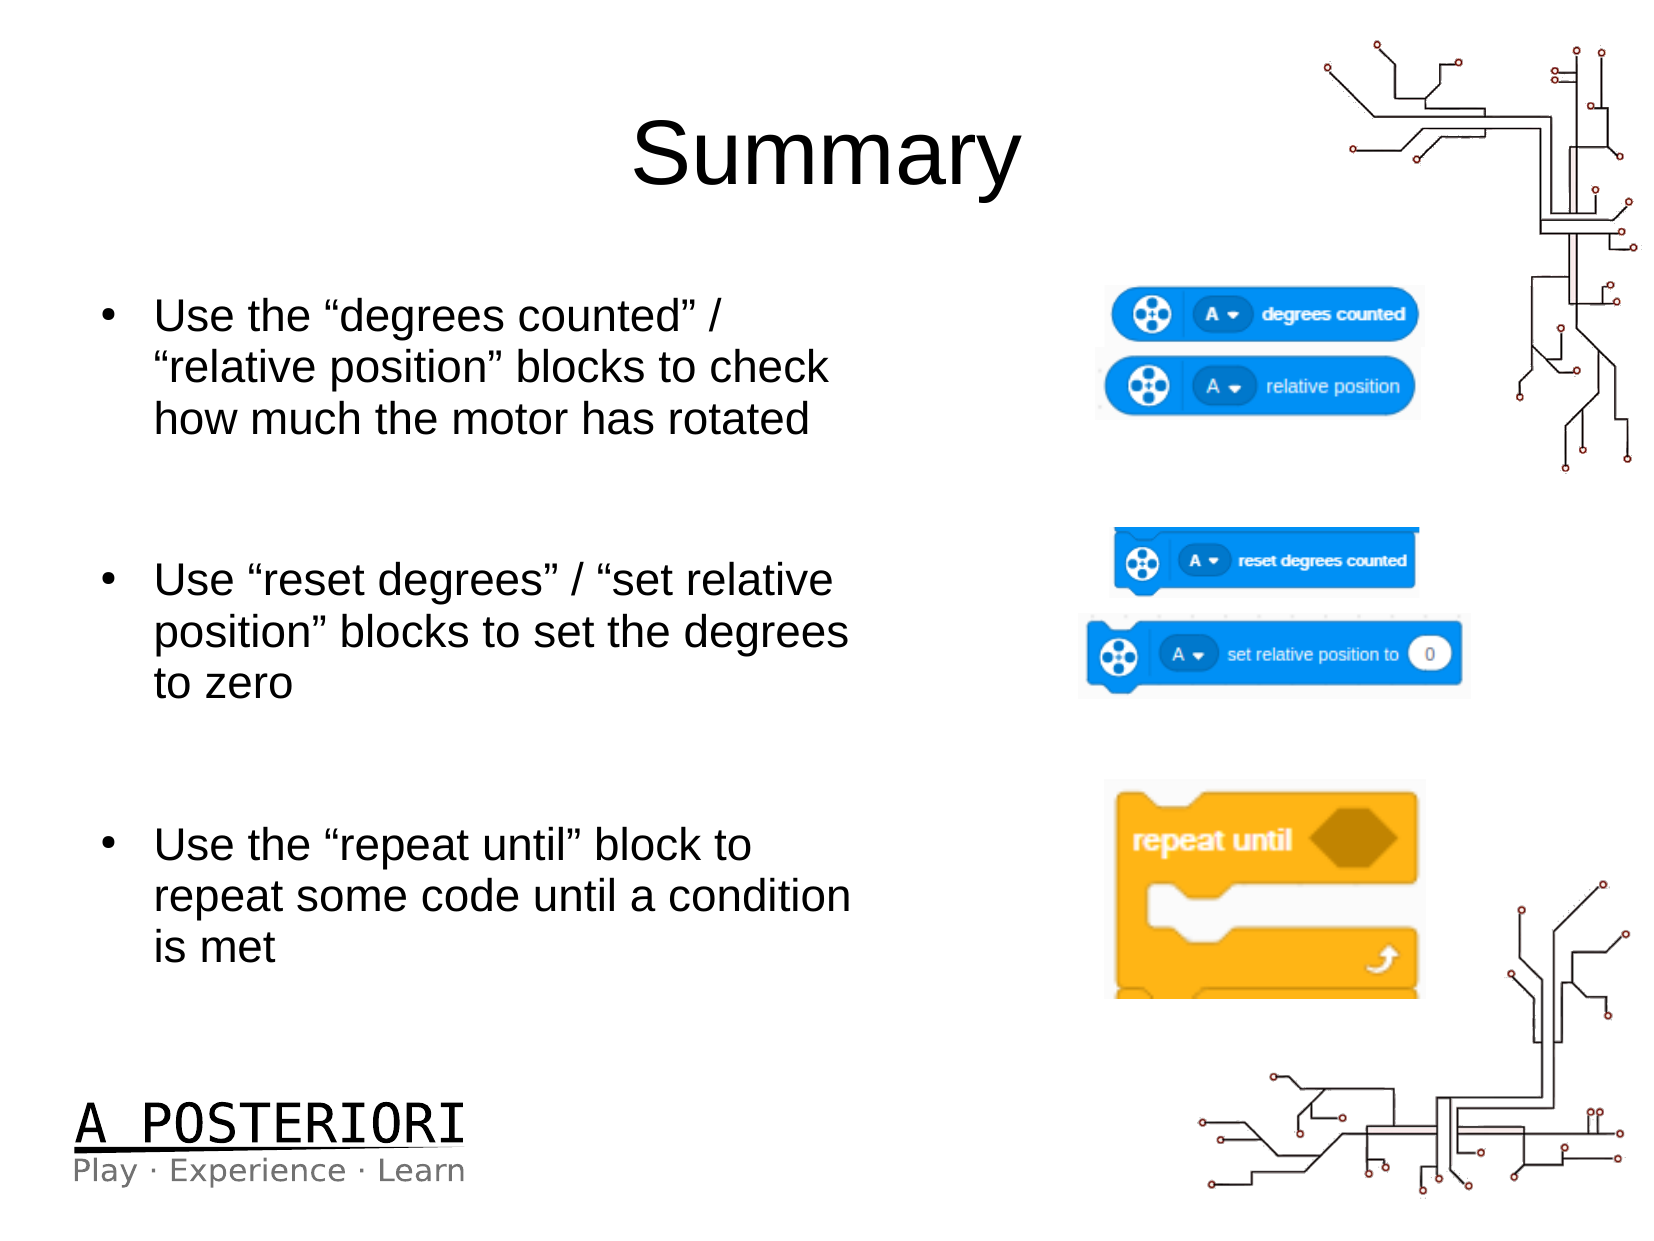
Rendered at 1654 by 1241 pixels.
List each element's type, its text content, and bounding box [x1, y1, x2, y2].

picture [1078, 613, 1471, 699]
title Summary [82, 49, 1571, 257]
list Use the “degrees counted” / “relative position” blocks to check how much the motor has rotated Use “reset degrees” / “set relative position” blocks to set the degrees to zero Use the “repeat until” block to repeat some code until a condition is met [82, 290, 871, 1010]
picture [1104, 779, 1635, 1200]
picture [1095, 35, 1643, 495]
picture [1109, 527, 1420, 598]
